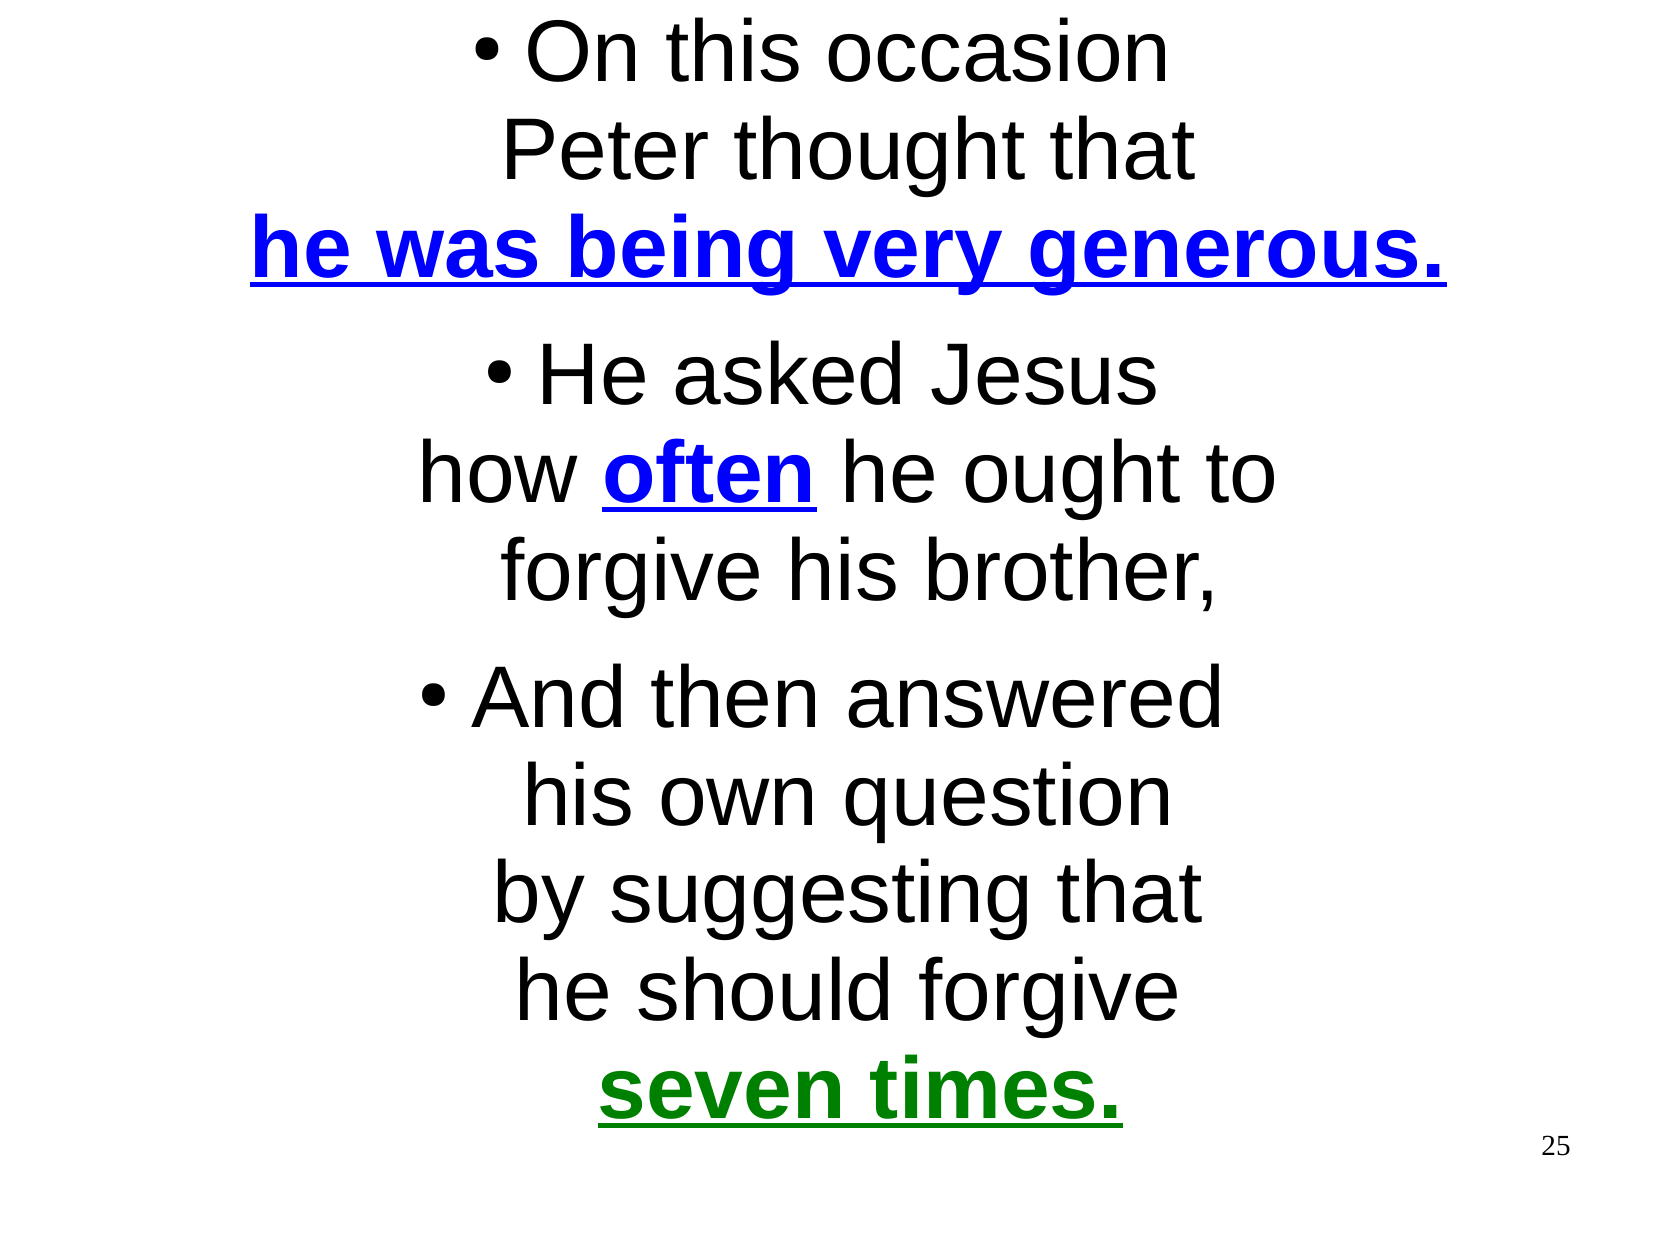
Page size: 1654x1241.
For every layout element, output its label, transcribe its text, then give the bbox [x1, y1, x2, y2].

list On this occasion Peter thought that he was being very generous. He asked Jesus how often he ought to forgive his brother, And then answered his own question by suggesting that he should forgive seven times. [0, 2, 1651, 1241]
